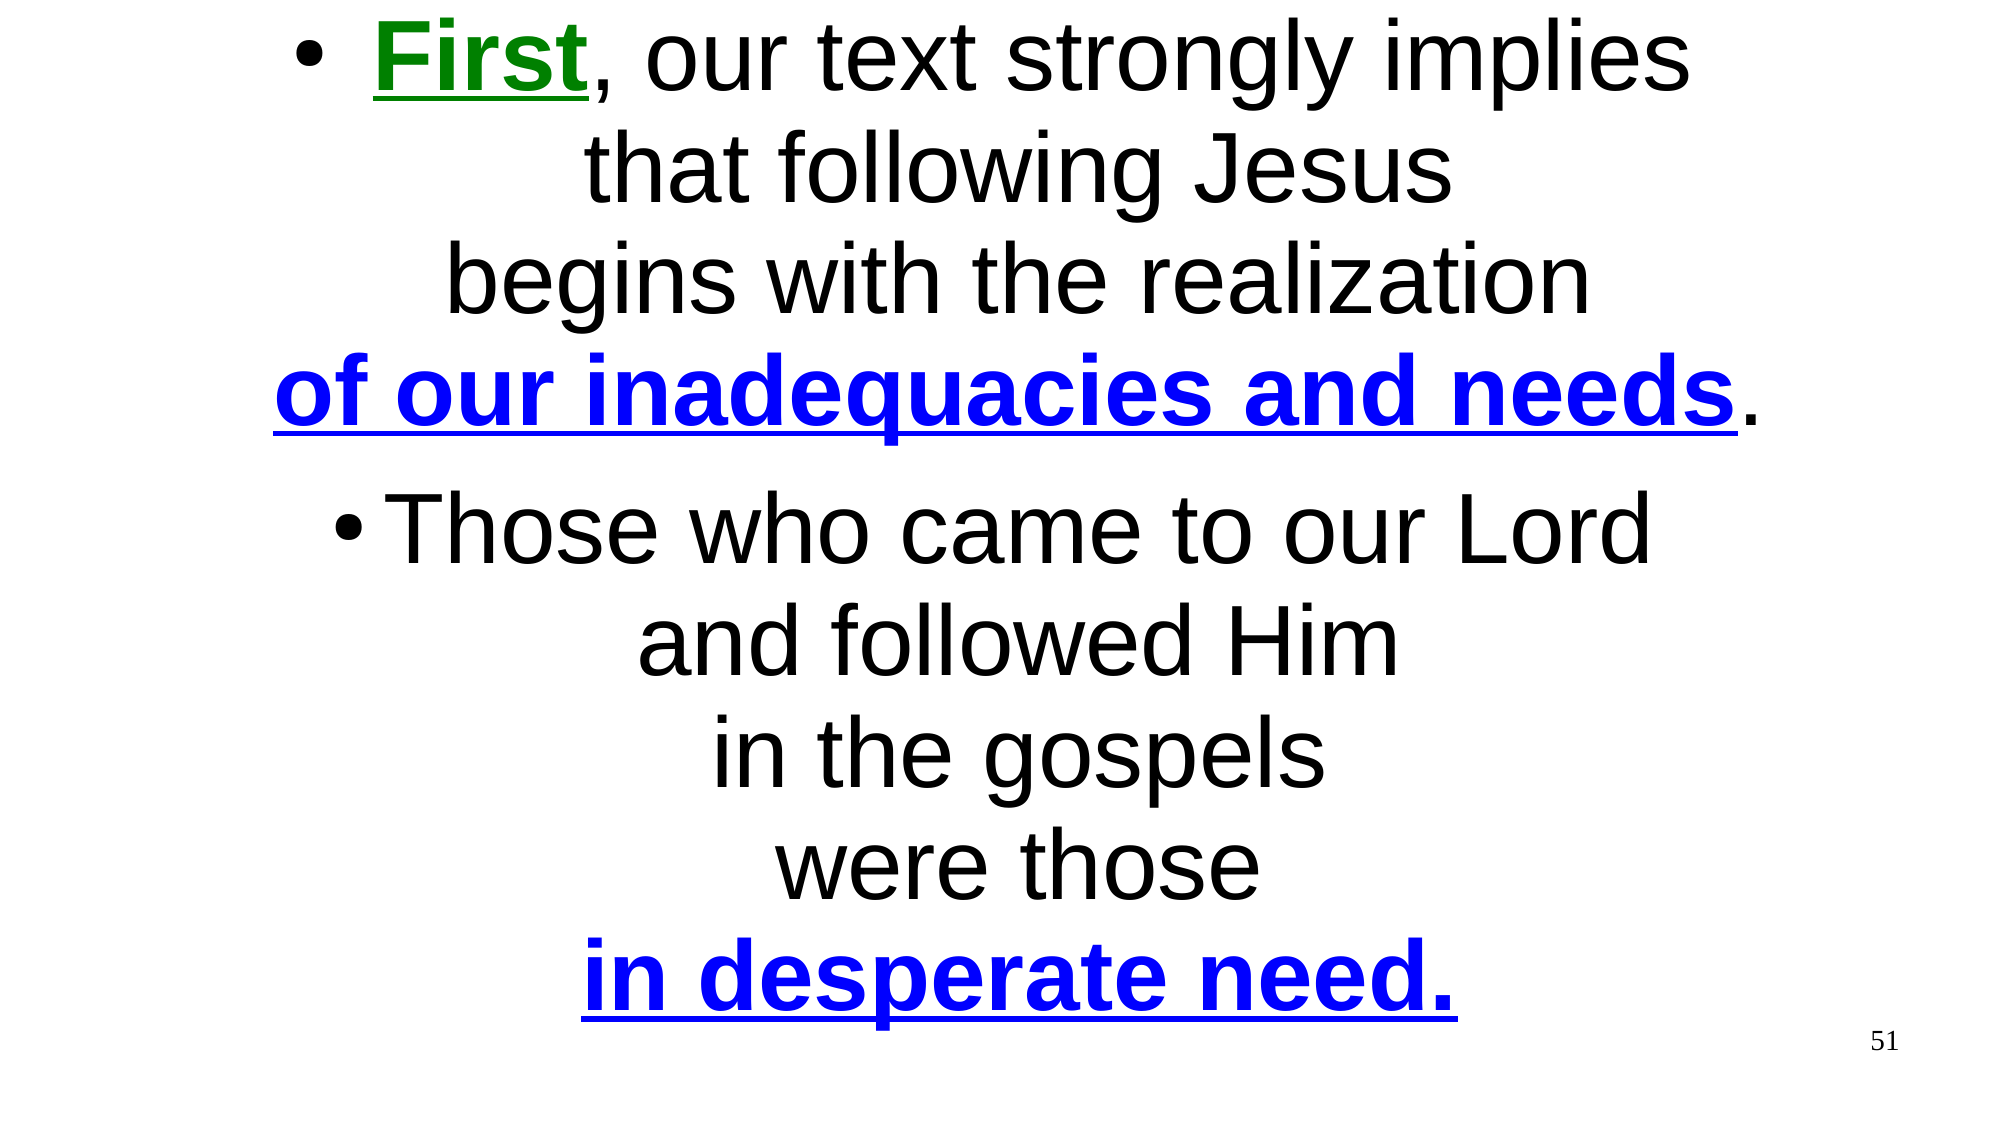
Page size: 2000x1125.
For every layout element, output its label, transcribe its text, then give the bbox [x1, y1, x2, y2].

list First, our text strongly implies that following Jesus begins with the realization of our inadequacies and needs. Those who came to our Lord and followed Him in the gospels were those in desperate need. [0, 0, 1996, 1123]
